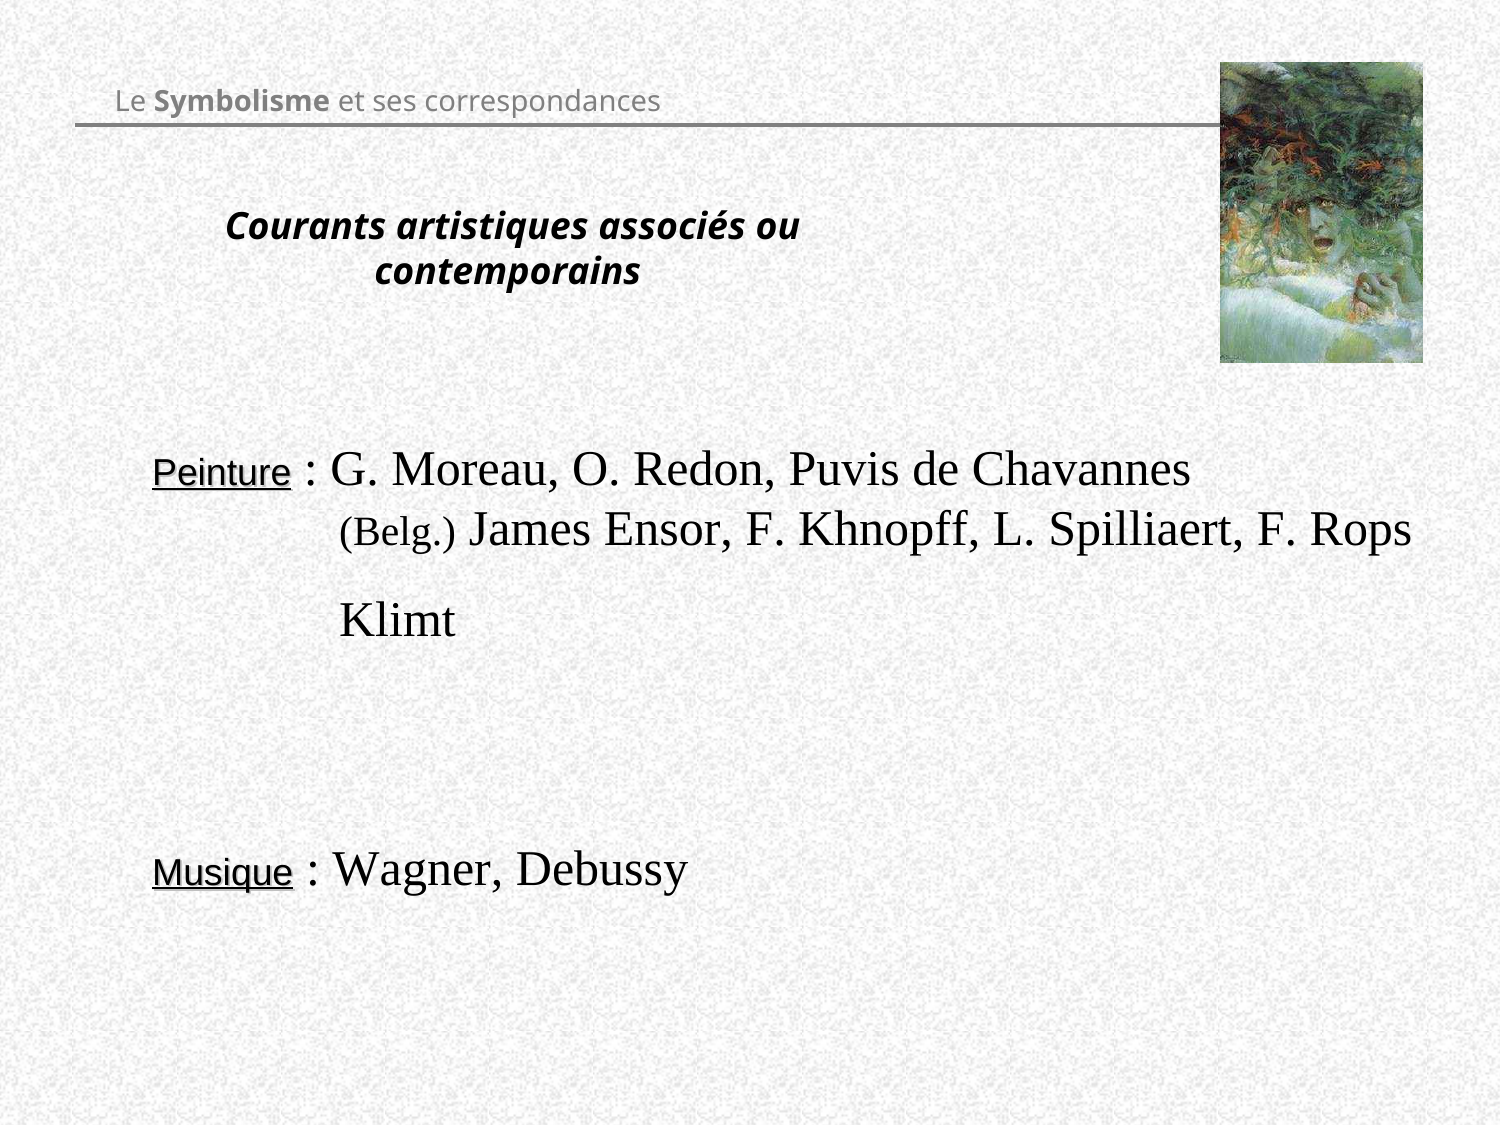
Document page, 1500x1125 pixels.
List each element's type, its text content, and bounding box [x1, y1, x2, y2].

text_box Le Symbolisme et ses correspondances [99, 74, 1220, 123]
text_box Peinture : G. Moreau, O. Redon, Puvis de Chavannes (Belg.) James Ensor, F. Khnopff, L. Spilliaert, F. Rops Klimt [137, 427, 1463, 655]
picture [0, 0, 1500, 1125]
text_box Courants artistiques associés ou contemporains [175, 194, 851, 300]
text_box Musique : Wagner, Debussy [137, 827, 1163, 904]
